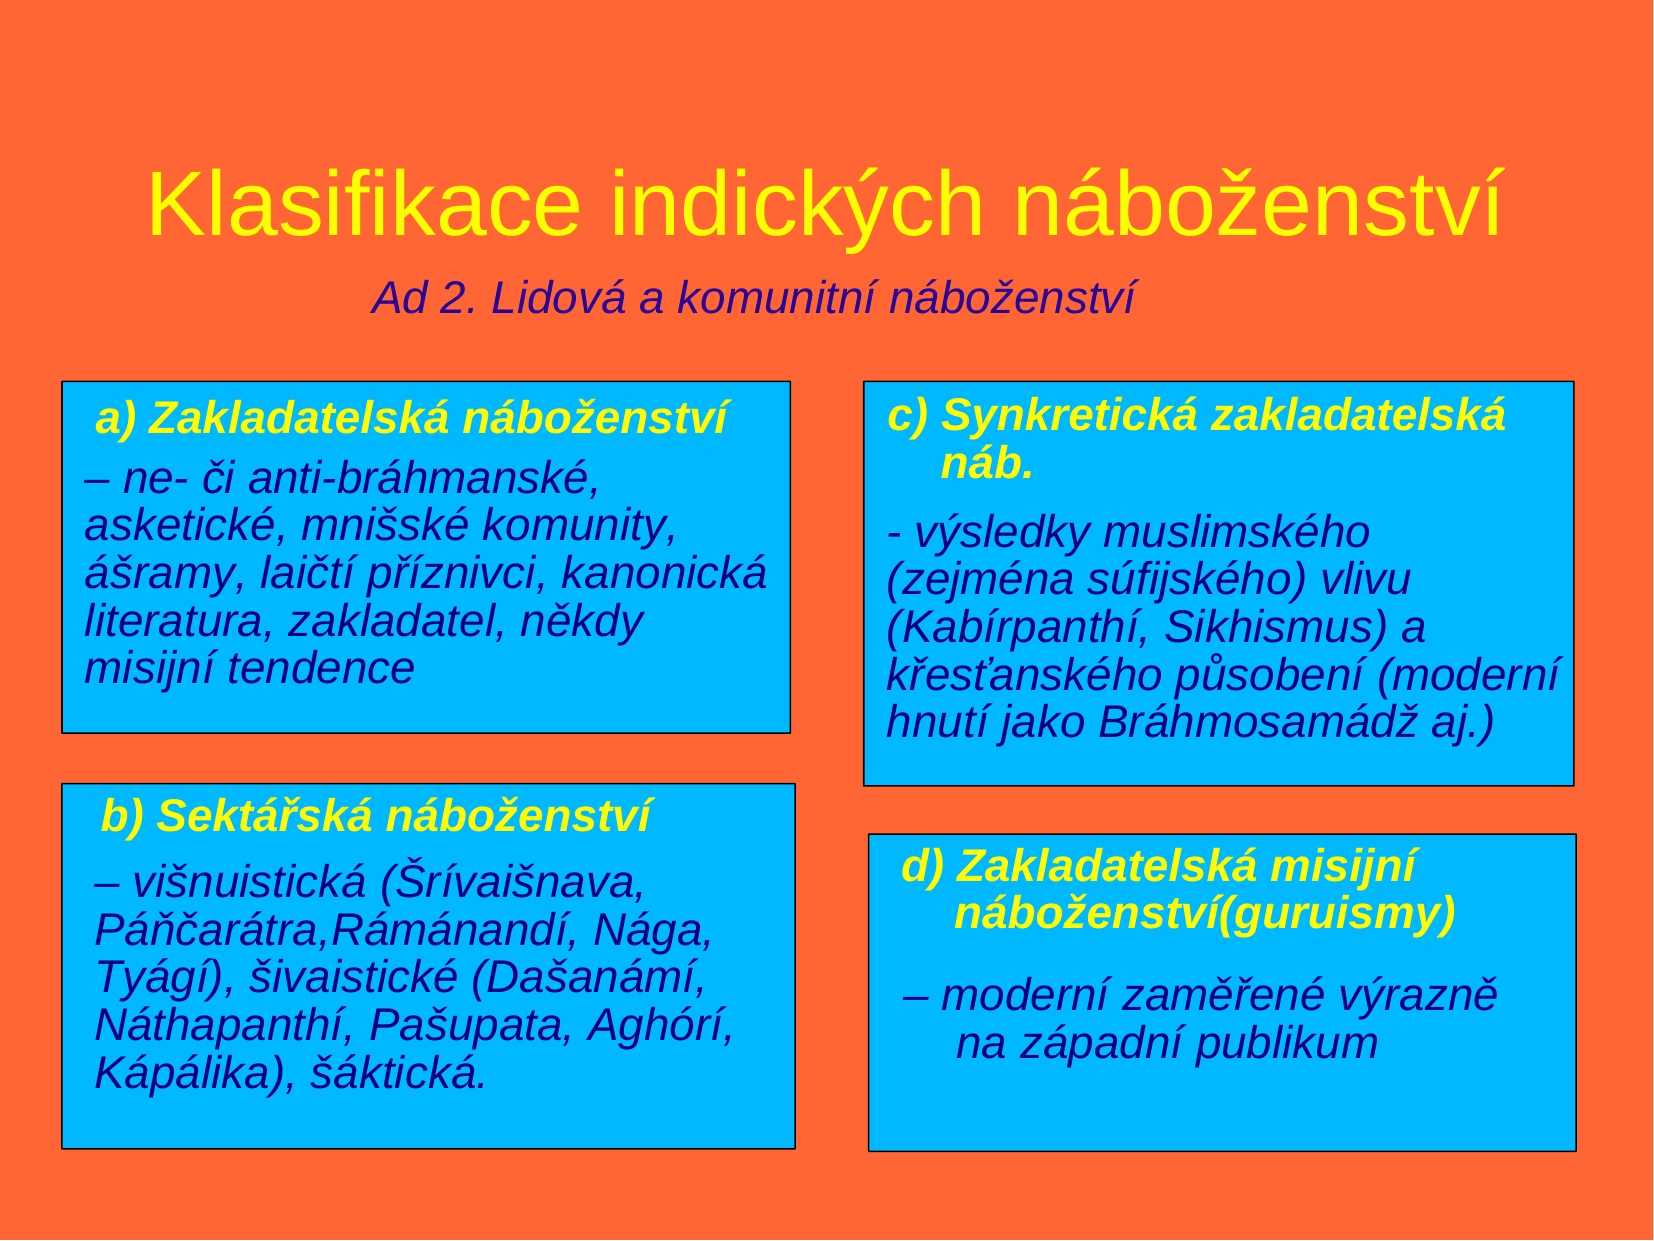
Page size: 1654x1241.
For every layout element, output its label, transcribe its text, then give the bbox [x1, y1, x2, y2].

text_box d) Zakladatelská misijní náboženství(guruismy) [883, 842, 1605, 939]
title Klasifikace indických náboženství [121, 102, 1534, 311]
text_box [863, 381, 1574, 786]
text_box a) Zakladatelská náboženství [78, 395, 789, 444]
text_box b) Sektářská náboženství [83, 792, 800, 841]
text_box [868, 834, 1577, 1152]
text_box [61, 783, 796, 1149]
text_box Ad 2. Lidová a komunitní náboženství [372, 275, 1147, 324]
text_box – moderní zaměřené výrazně na západní publikum [885, 972, 1560, 1069]
text_box c) Synkretická zakladatelská náb. [869, 392, 1592, 489]
text_box [62, 381, 791, 734]
text_box – višnuistická (Šrívaišnava, Páňčarátra,Rámánandí, Nága, Tyágí), šivaistické (Dašanámí, Náthapanthí, Pašupata, Aghórí, Kápálika), šáktická. [94, 859, 773, 1099]
text_box – ne- či anti-bráhmanské, asketické, mnišské komunity, ášramy, laičtí příznivci, kanonická literatura, zakladatel, někdy misijní tendence [84, 454, 775, 694]
text_box - výsledky muslimského (zejména súfijského) vlivu (Kabírpanthí, Sikhismus) a křesťanského působení (moderní hnutí jako Bráhmosamádž aj.) [886, 509, 1570, 748]
